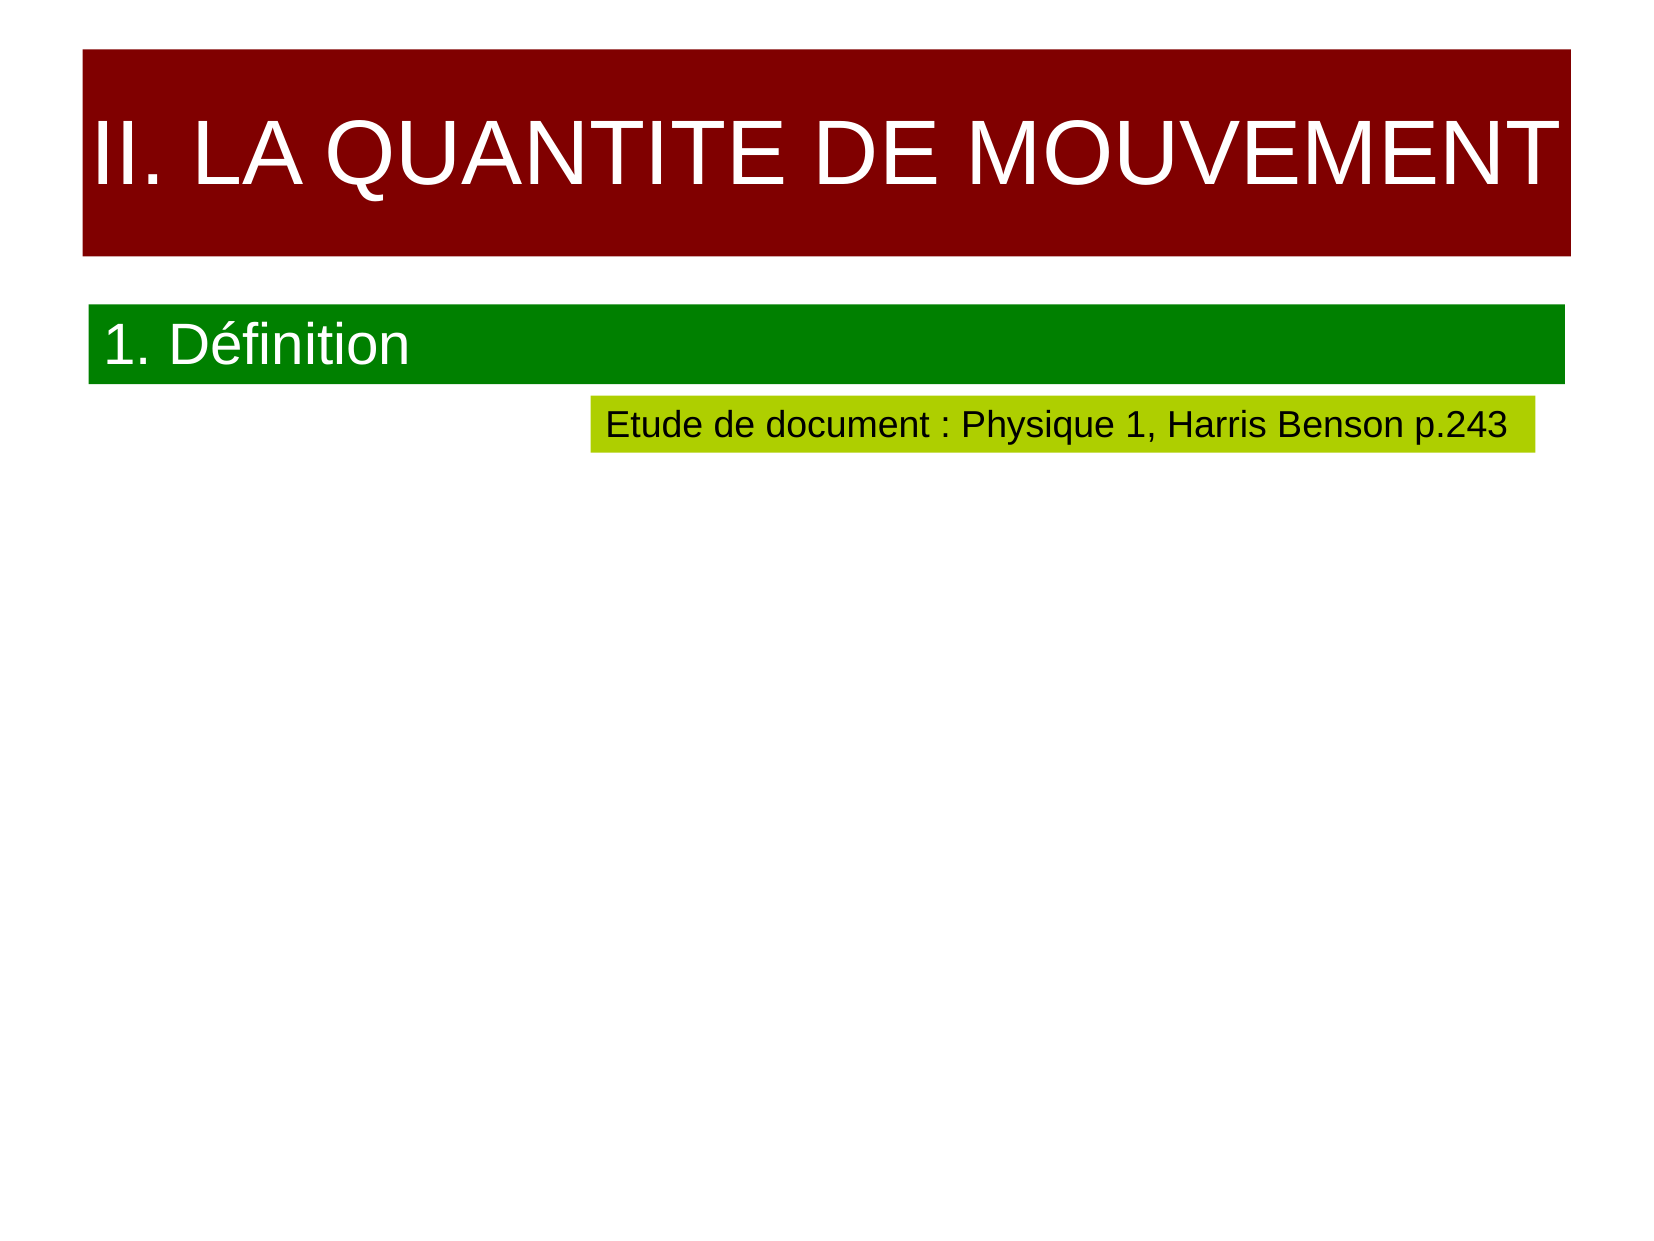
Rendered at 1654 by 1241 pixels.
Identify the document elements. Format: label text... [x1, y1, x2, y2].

text_box 1. Définition [88, 304, 1565, 384]
title II. LA QUANTITE DE MOUVEMENT [82, 49, 1571, 257]
text_box Etude de document : Physique 1, Harris Benson p.243 [590, 395, 1536, 453]
